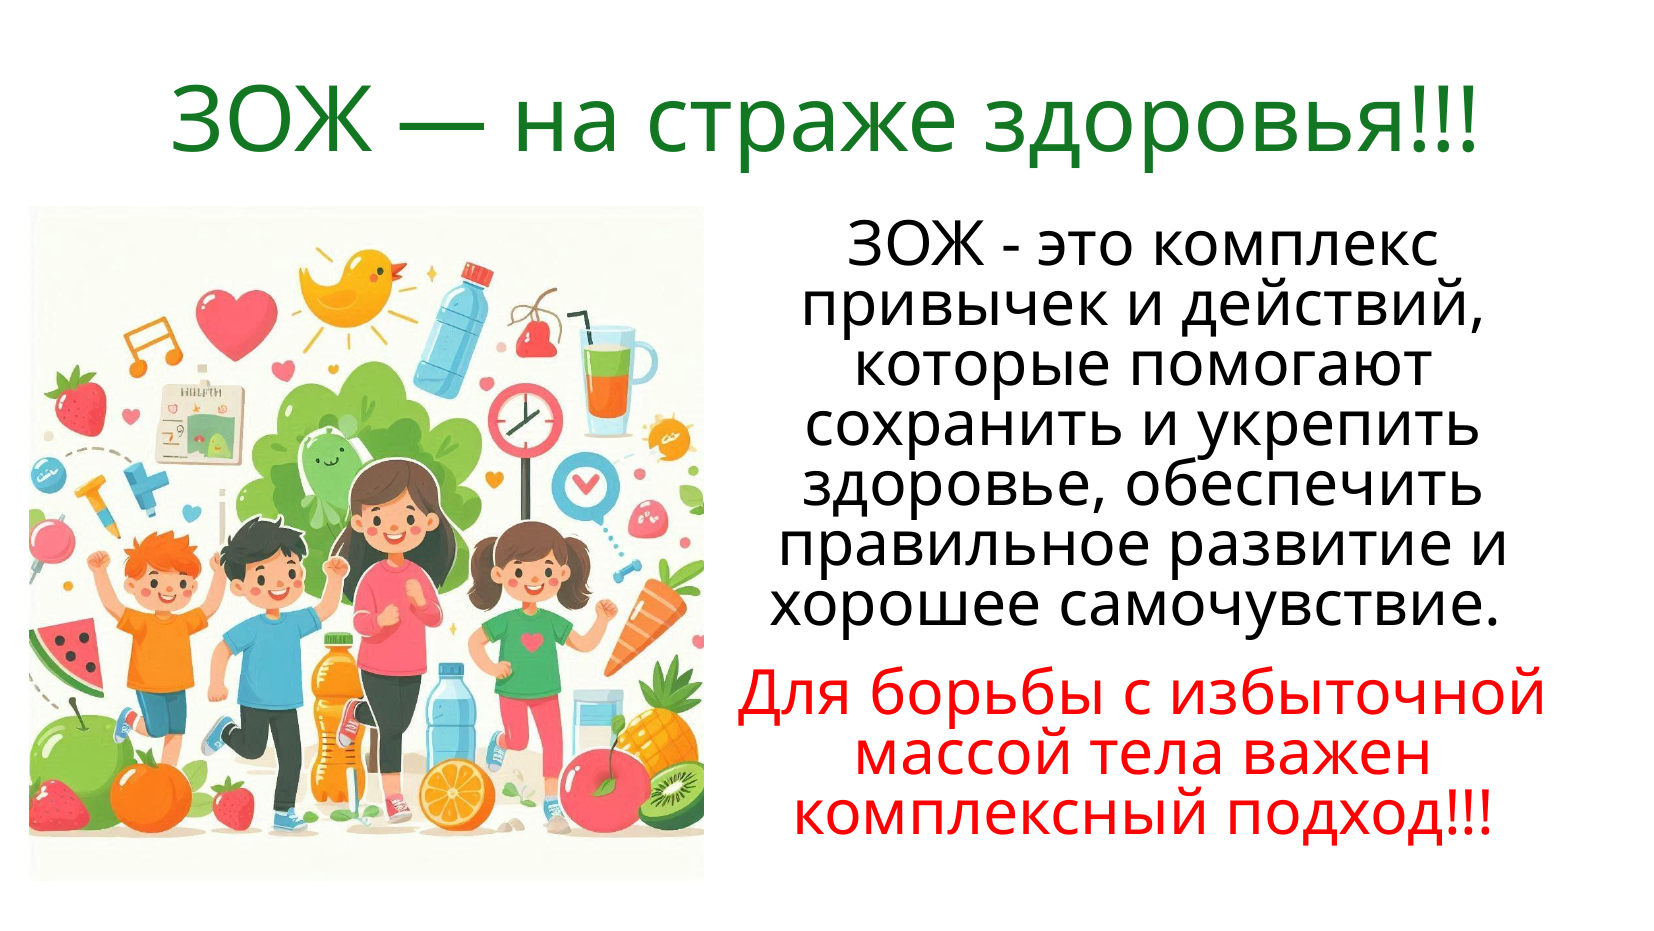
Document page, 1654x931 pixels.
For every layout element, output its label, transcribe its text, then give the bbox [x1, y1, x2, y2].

picture [29, 206, 704, 881]
title ЗОЖ — на страже здоровья!!! [82, 37, 1571, 193]
list ЗОЖ - это комплекс привычек и действий, которые помогают сохранить и укрепить здоровье, обеспечить правильное развитие и хорошее самочувствие. Для борьбы с избыточной массой тела важен комплексный подход!!! [716, 217, 1571, 857]
